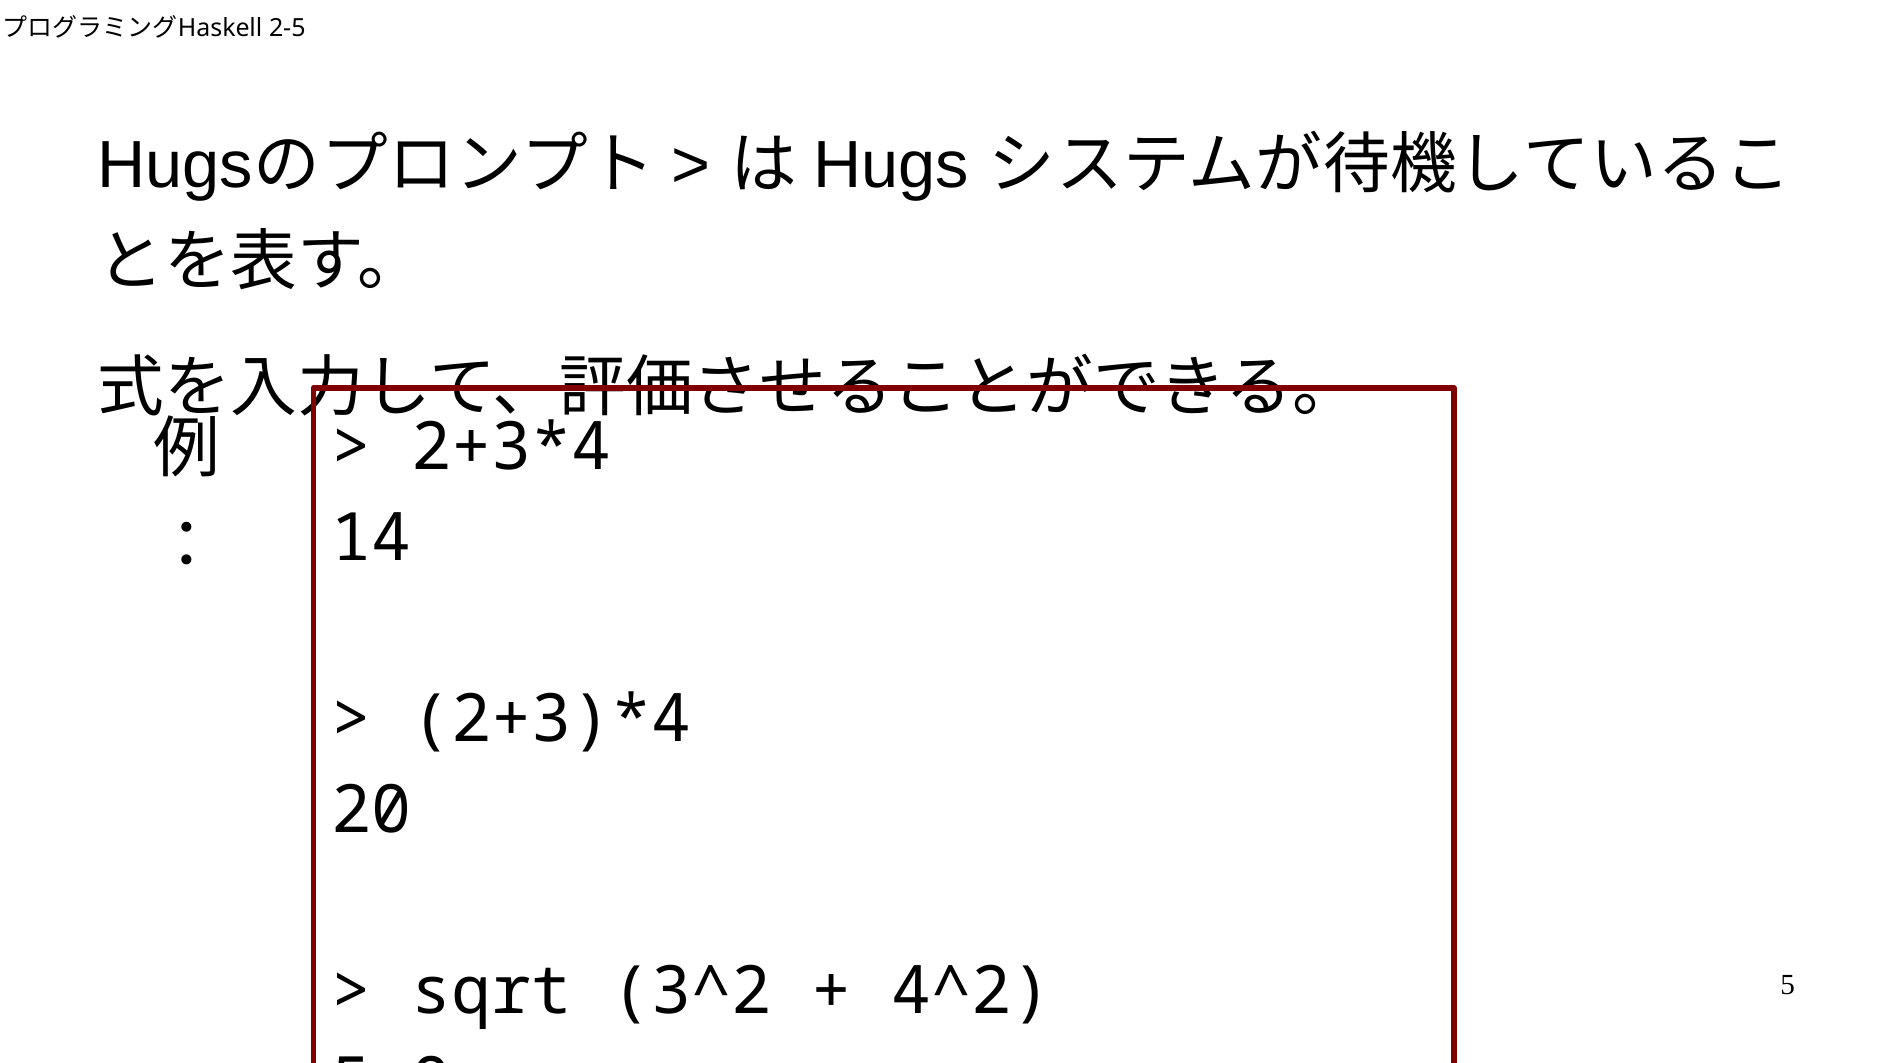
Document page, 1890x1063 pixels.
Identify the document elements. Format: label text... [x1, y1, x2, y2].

text_box 例： [150, 391, 281, 464]
text_box > 2+3*4 14 > (2+3)*4 20 > sqrt (3^2 + 4^2) 5.0 [313, 387, 1454, 1034]
list Hugsのプロンプト > は Hugs システムが待機していることを表す。 式を入力して、評価させることができる。 [94, 107, 1796, 374]
